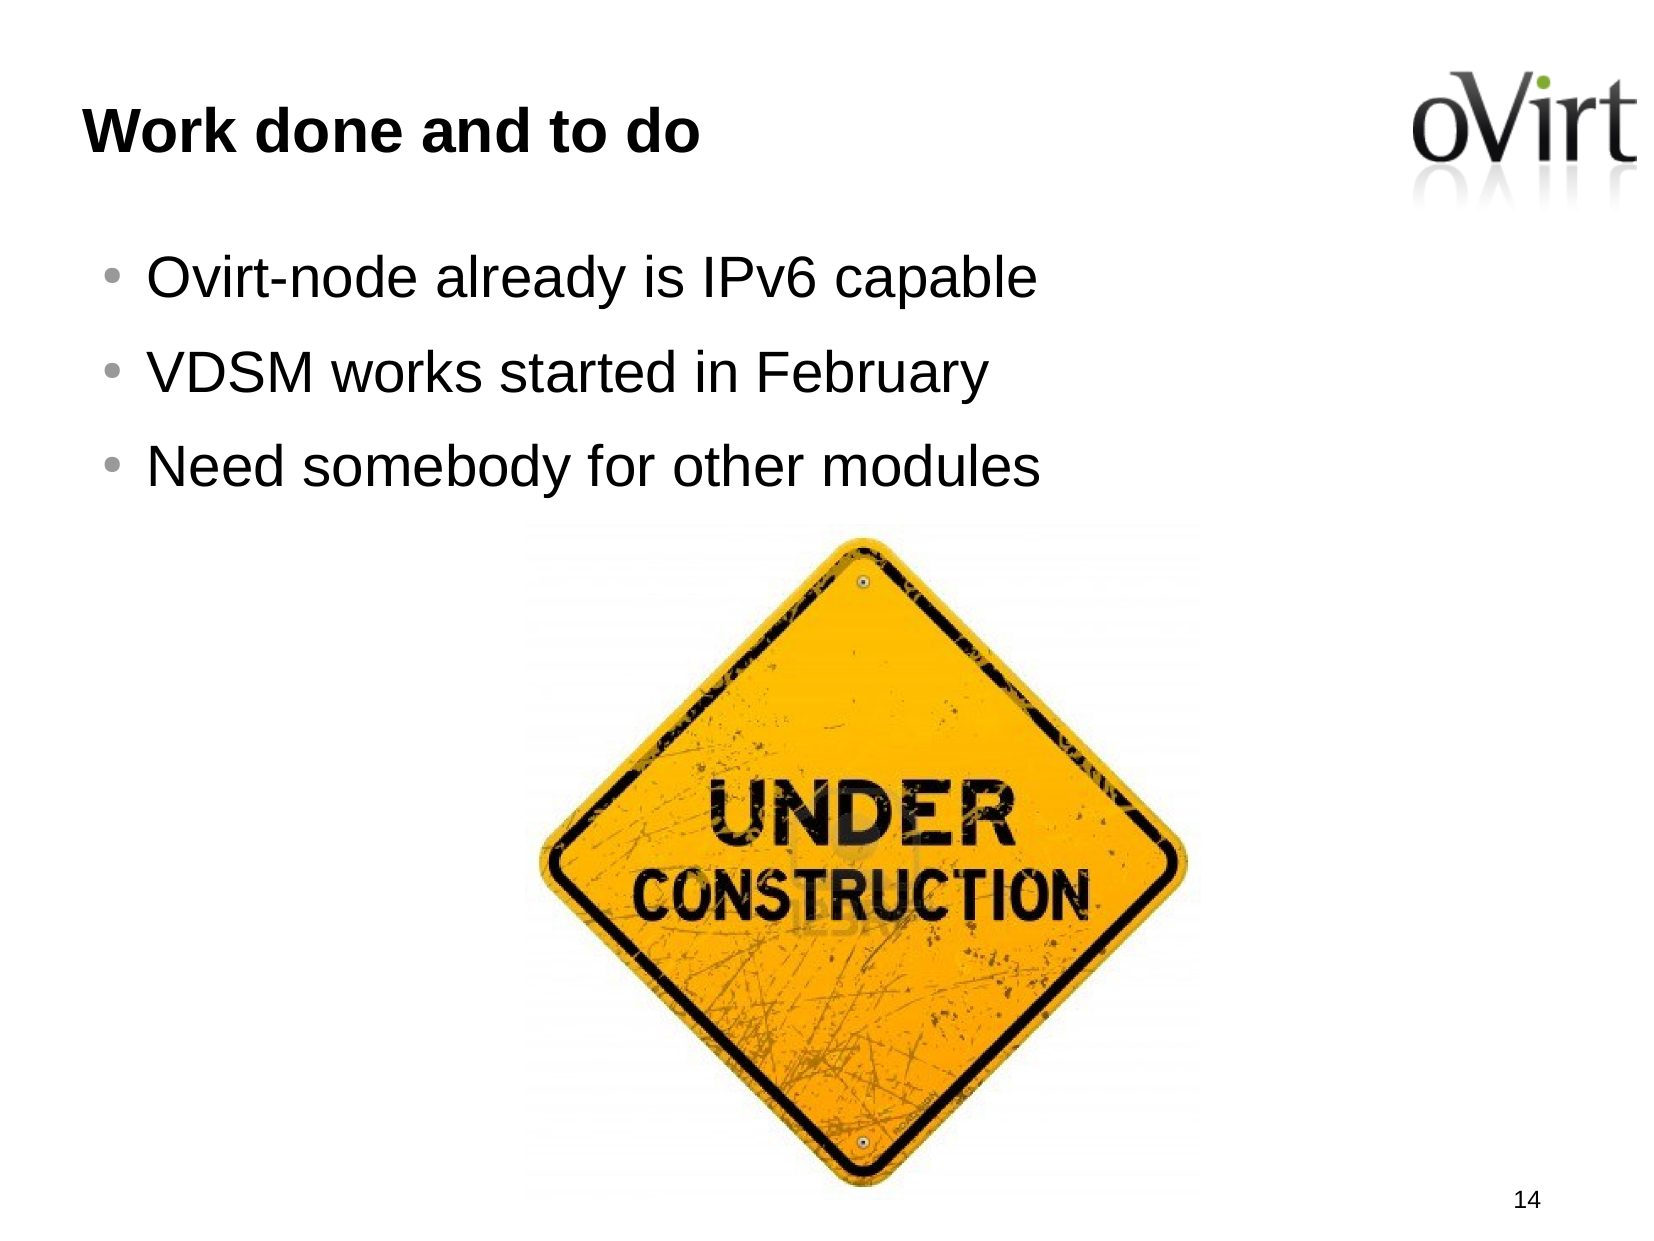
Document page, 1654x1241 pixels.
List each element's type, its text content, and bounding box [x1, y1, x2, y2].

list Ovirt-node already is IPv6 capable VDSM works started in February Need somebody for other modules [86, 244, 1576, 1039]
picture [525, 524, 1201, 1201]
title Work done and to do [82, 37, 1303, 226]
picture [1413, 63, 1637, 212]
